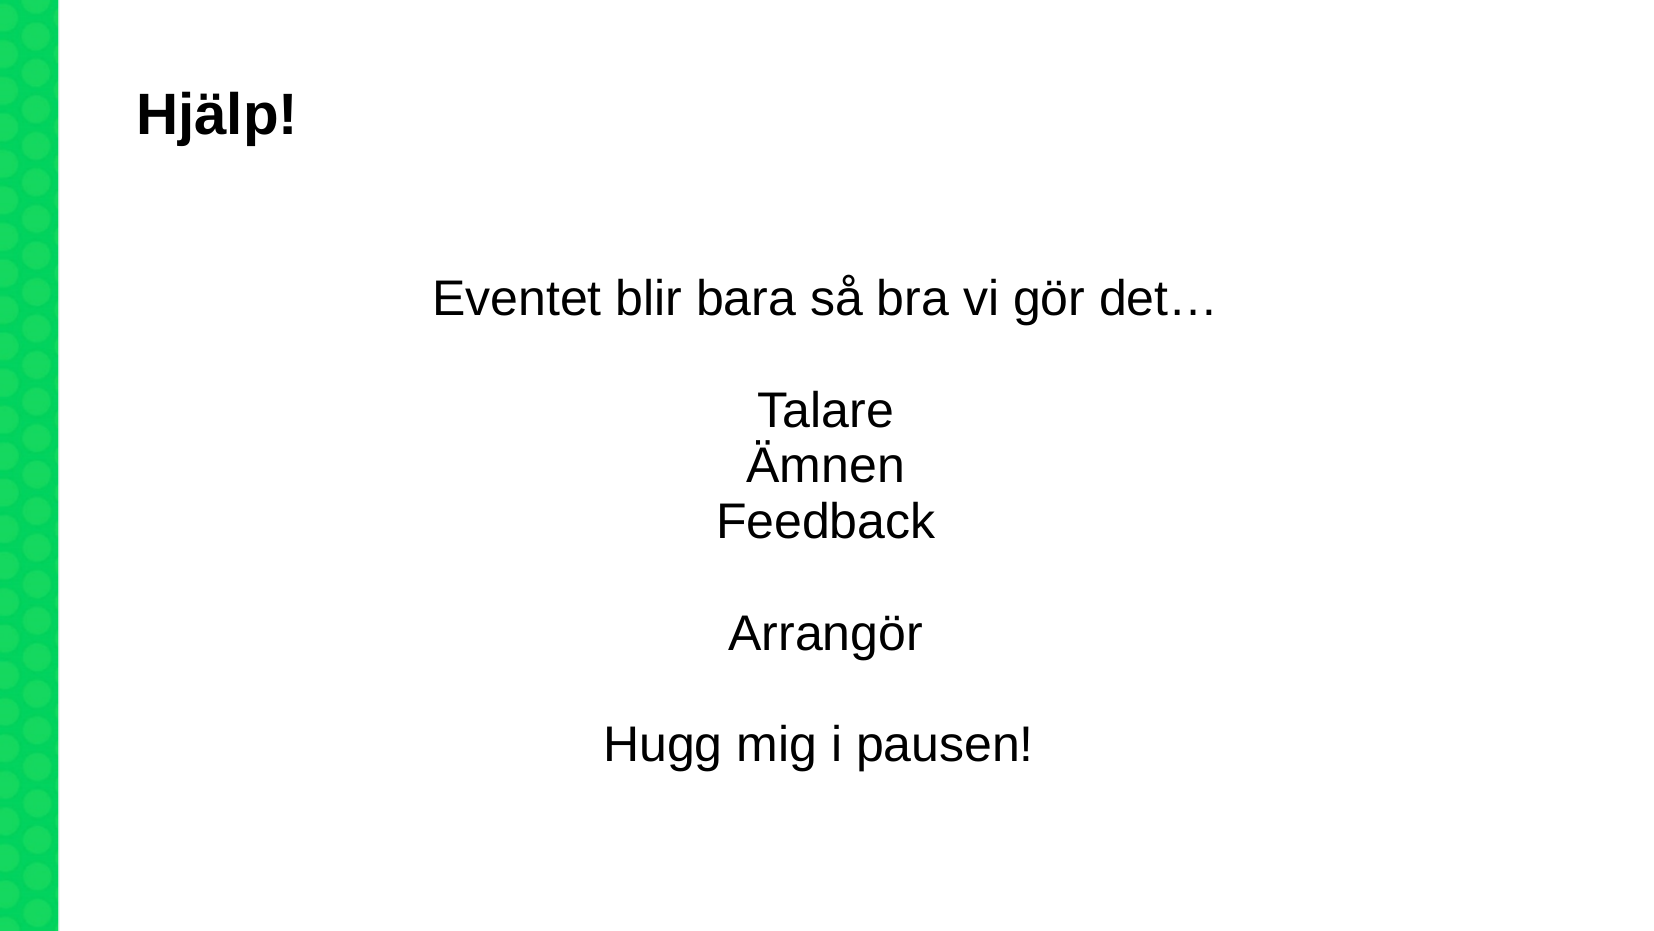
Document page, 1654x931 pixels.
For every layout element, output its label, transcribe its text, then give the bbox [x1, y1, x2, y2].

title Hjälp! [121, 37, 1531, 193]
subtitle Eventet blir bara så bra vi gör det… Talare Ämnen Feedback Arrangör Hugg mig i pausen! [121, 217, 1531, 825]
picture [0, 0, 75, 931]
